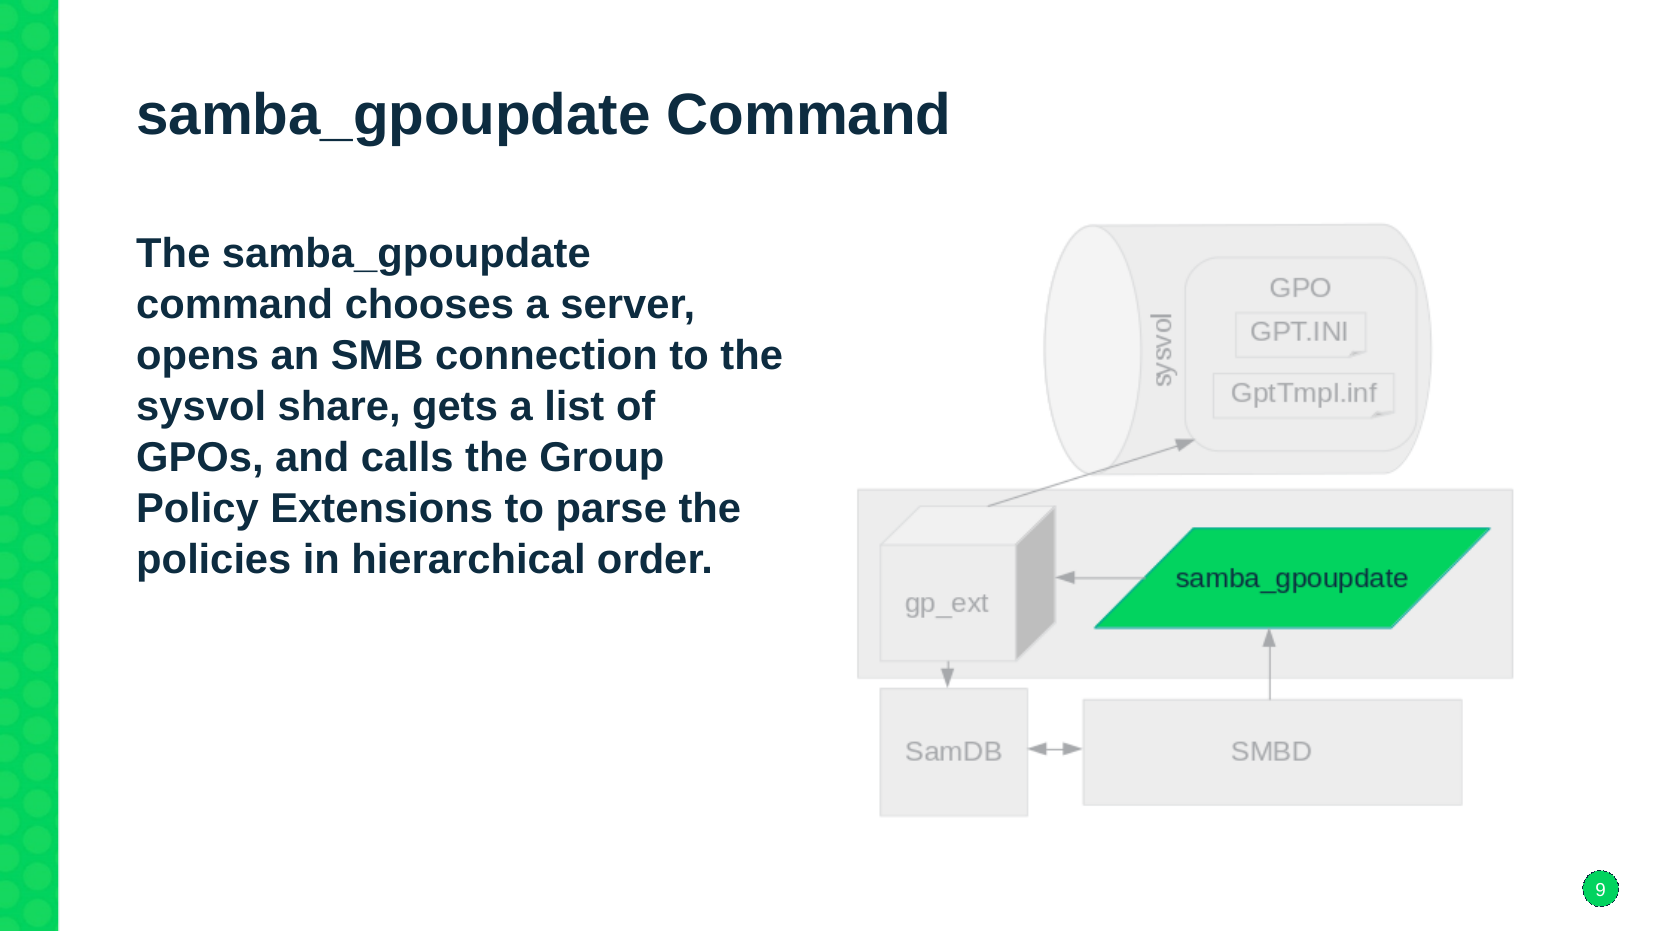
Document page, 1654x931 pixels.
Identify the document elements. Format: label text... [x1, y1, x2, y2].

title samba_gpoupdate Command [121, 37, 1531, 193]
picture [0, 0, 76, 931]
picture [850, 217, 1524, 825]
list The samba_gpoupdate command chooses a server, opens an SMB connection to the sysvol share, gets a list of GPOs, and calls the Group Policy Extensions to parse the policies in hierarchical order. [121, 217, 809, 825]
